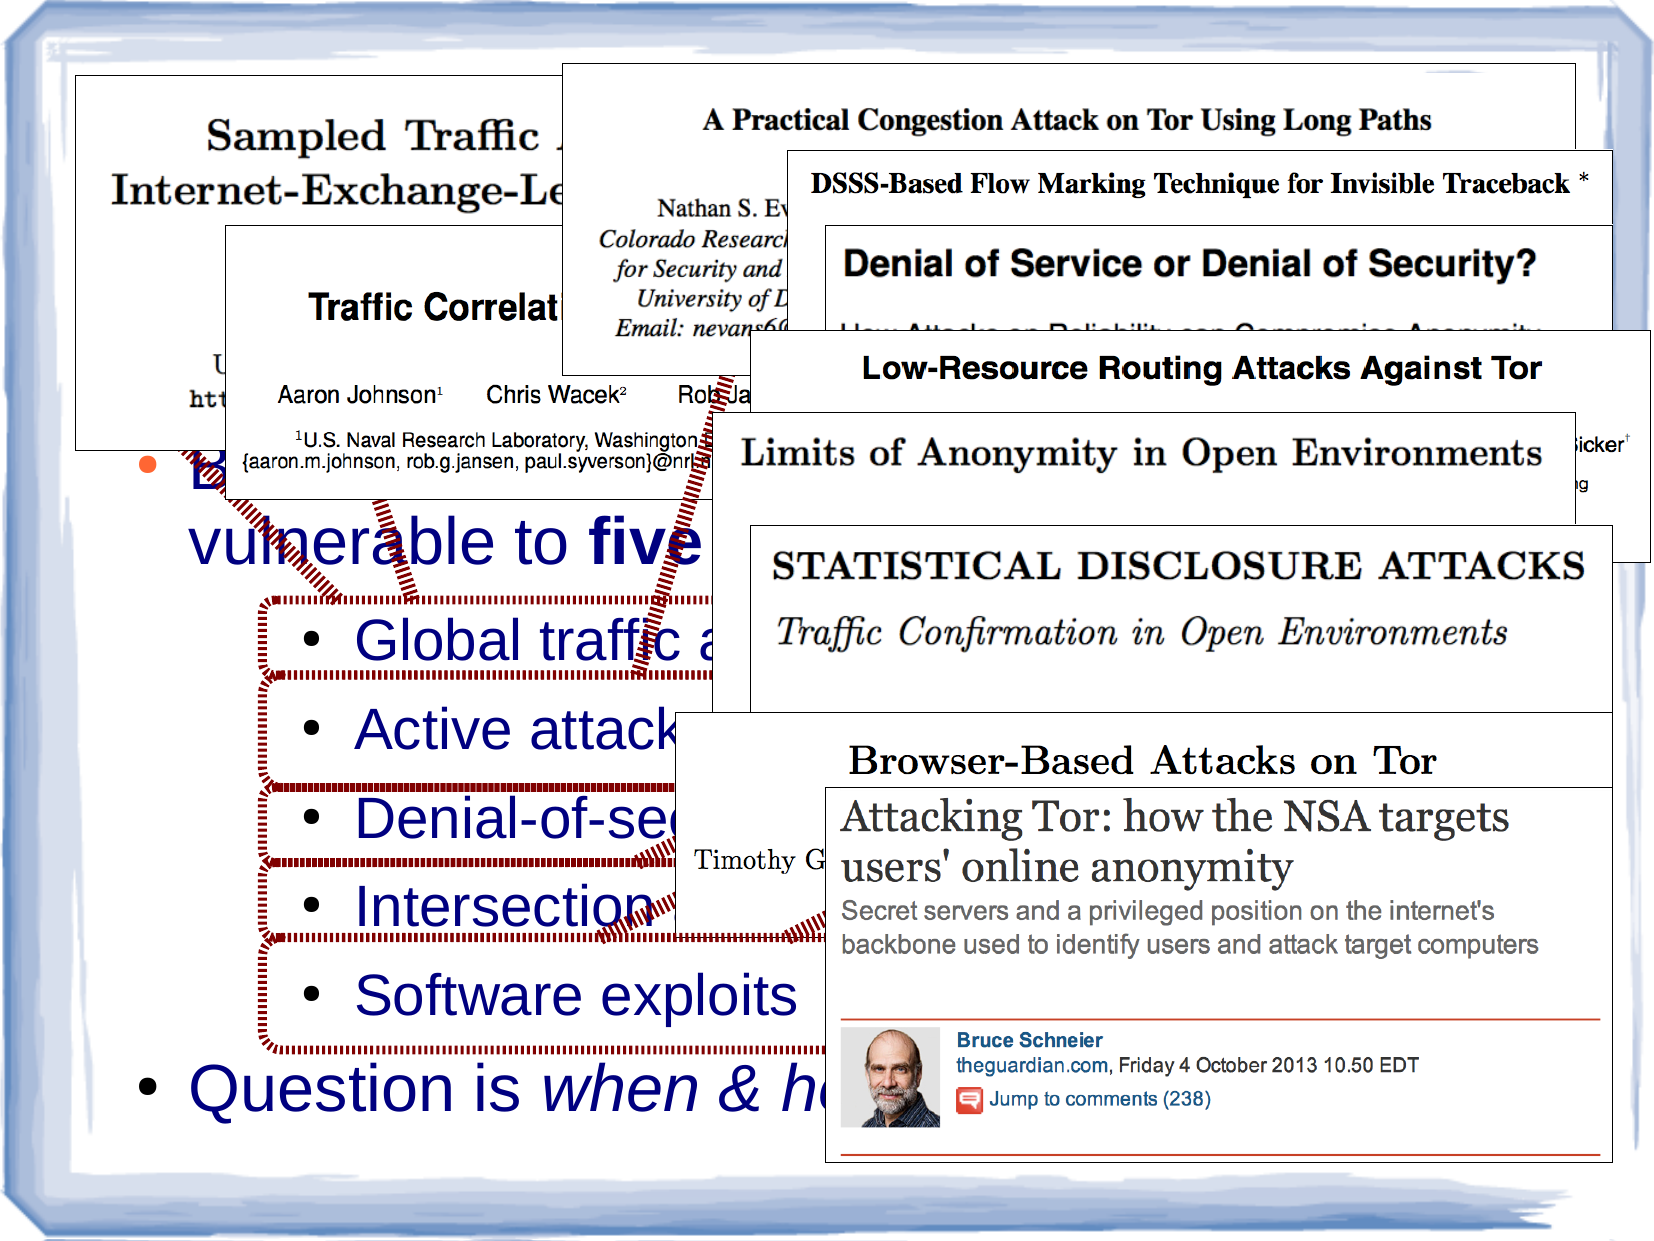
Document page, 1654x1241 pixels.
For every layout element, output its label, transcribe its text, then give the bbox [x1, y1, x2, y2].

list Good News: Tor probably “isn't broken yet” Bad News: Tor, and onion routing in general, vulnerable to five major classes of attacks Global traffic analysis Active attacks Denial-of-security Intersection attacks Software exploits Question is when & how attackers will deploy [118, 451, 825, 1126]
picture [0, 0, 1654, 1241]
title The Current State-of-the-Art [82, 49, 1571, 74]
title The Current State-of-the-Art [563, 64, 1571, 73]
